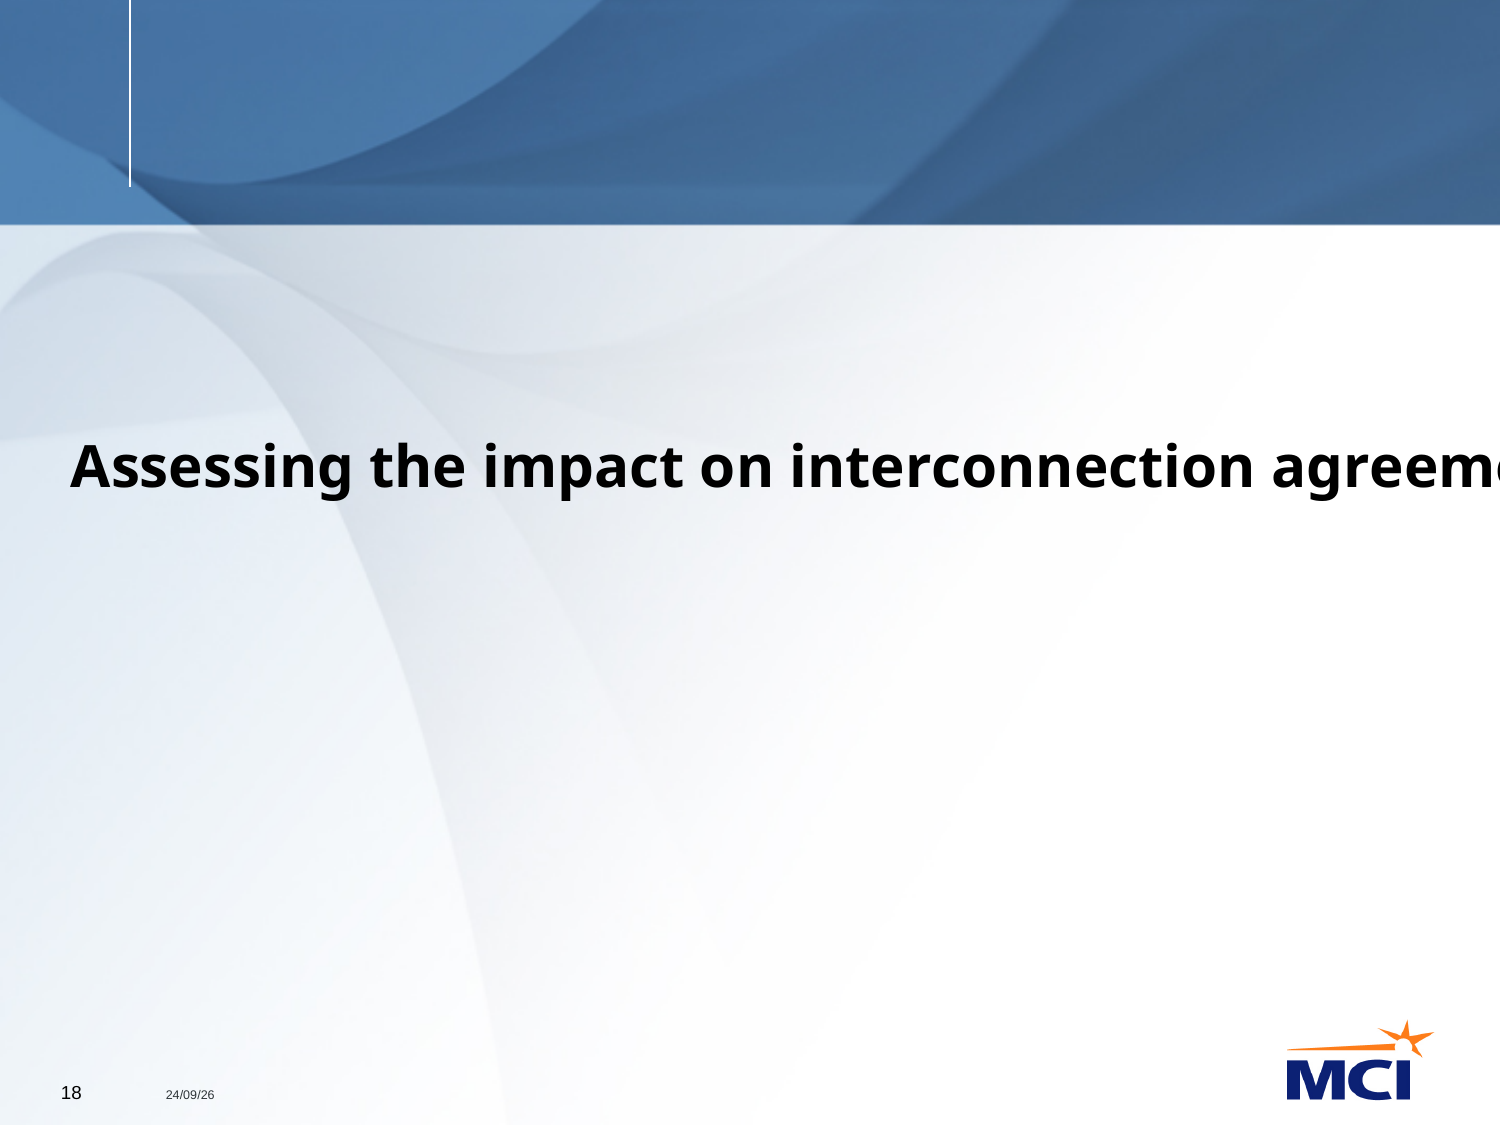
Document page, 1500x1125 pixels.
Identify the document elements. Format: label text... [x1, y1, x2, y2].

picture [0, 0, 1500, 1125]
text_box Assessing the impact on interconnection agreements when ENUM is applied [70, 410, 1431, 598]
